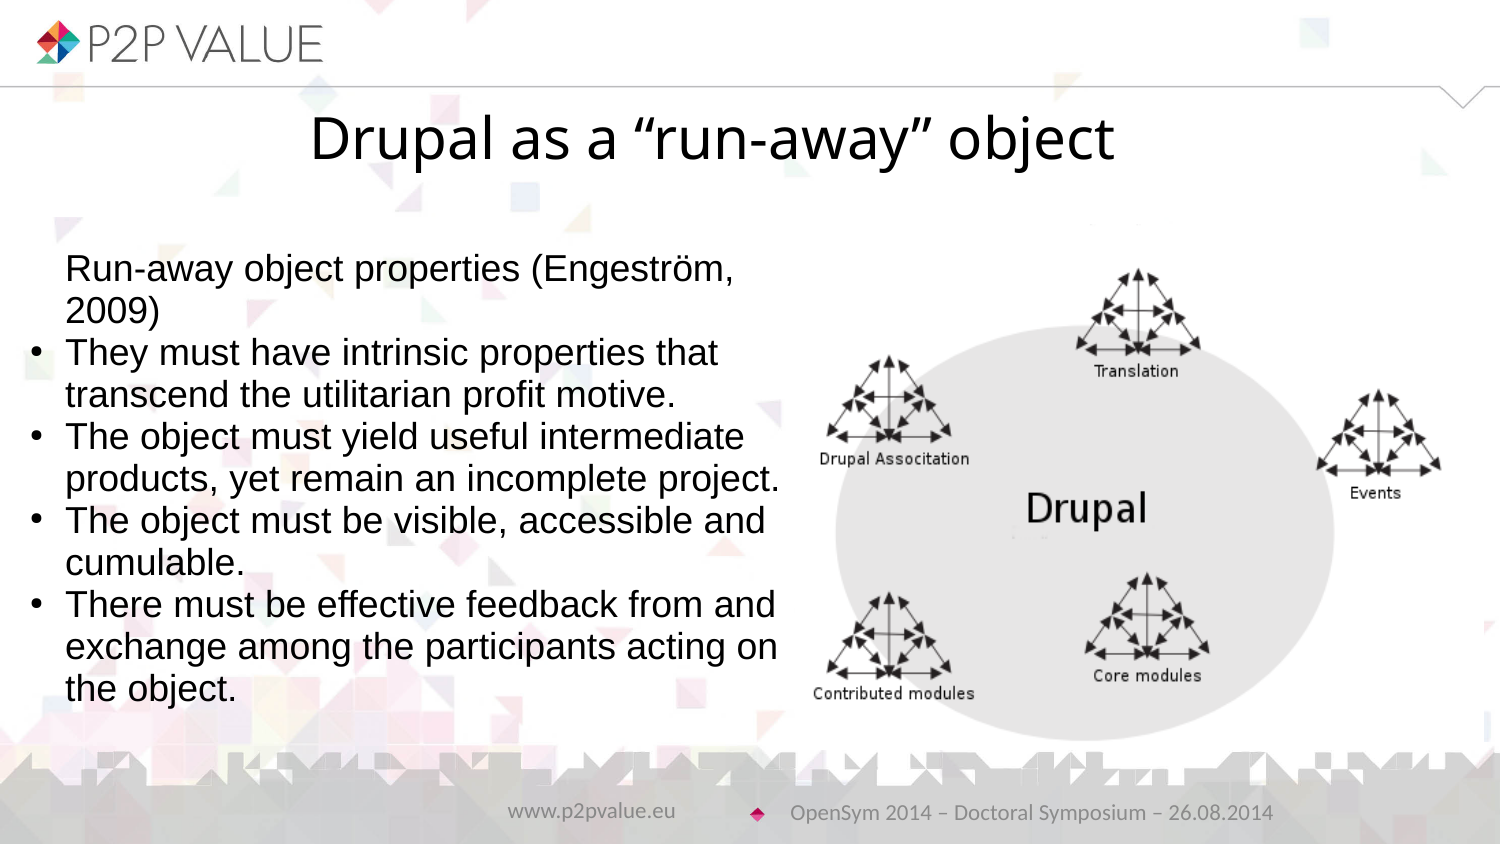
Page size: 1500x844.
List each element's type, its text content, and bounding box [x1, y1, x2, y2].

title Drupal as a “run-away” object [60, 92, 1366, 181]
text_box www.p2pvalue.eu [501, 789, 720, 829]
text_box Run-away object properties (Engeström, 2009) They must have intrinsic properties that transcend the utilitarian profit motive. The object must yield useful intermediate products, yet remain an incomplete project. The object must be visible, accessible and cumulable. There must be effective feedback from and exchange among the participants acting on the object. [15, 240, 811, 759]
text_box OpenSym 2014 – Doctoral Symposium – 26.08.2014 [777, 788, 1470, 834]
picture [0, 0, 1500, 844]
